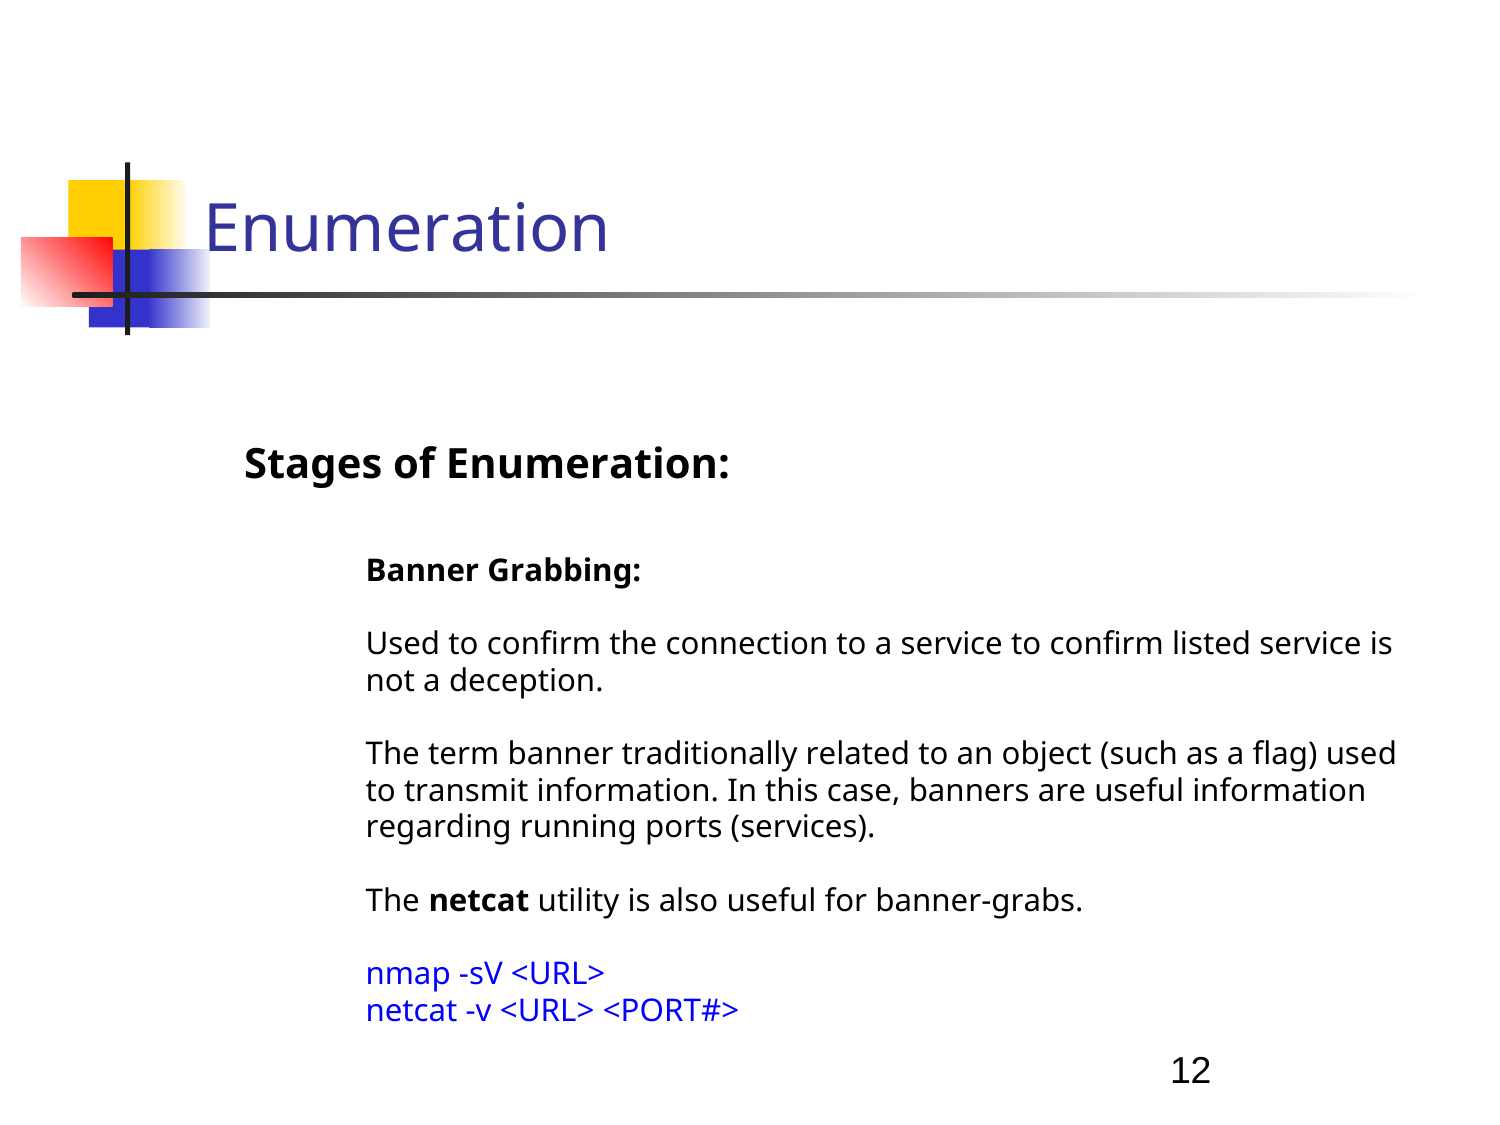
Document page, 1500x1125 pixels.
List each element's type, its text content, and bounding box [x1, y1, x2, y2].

title Enumeration [188, 35, 1468, 276]
list Stages of Enumeration: Banner Grabbing: Used to confirm the connection to a service to confirm listed service is not a deception. The term banner traditionally related to an object (such as a flag) used to transmit information. In this case, banners are useful information regarding running ports (services). The netcat utility is also useful for banner-grabs. nmap -sV <URL> netcat -v <URL> <PORT#> [229, 365, 1434, 1034]
